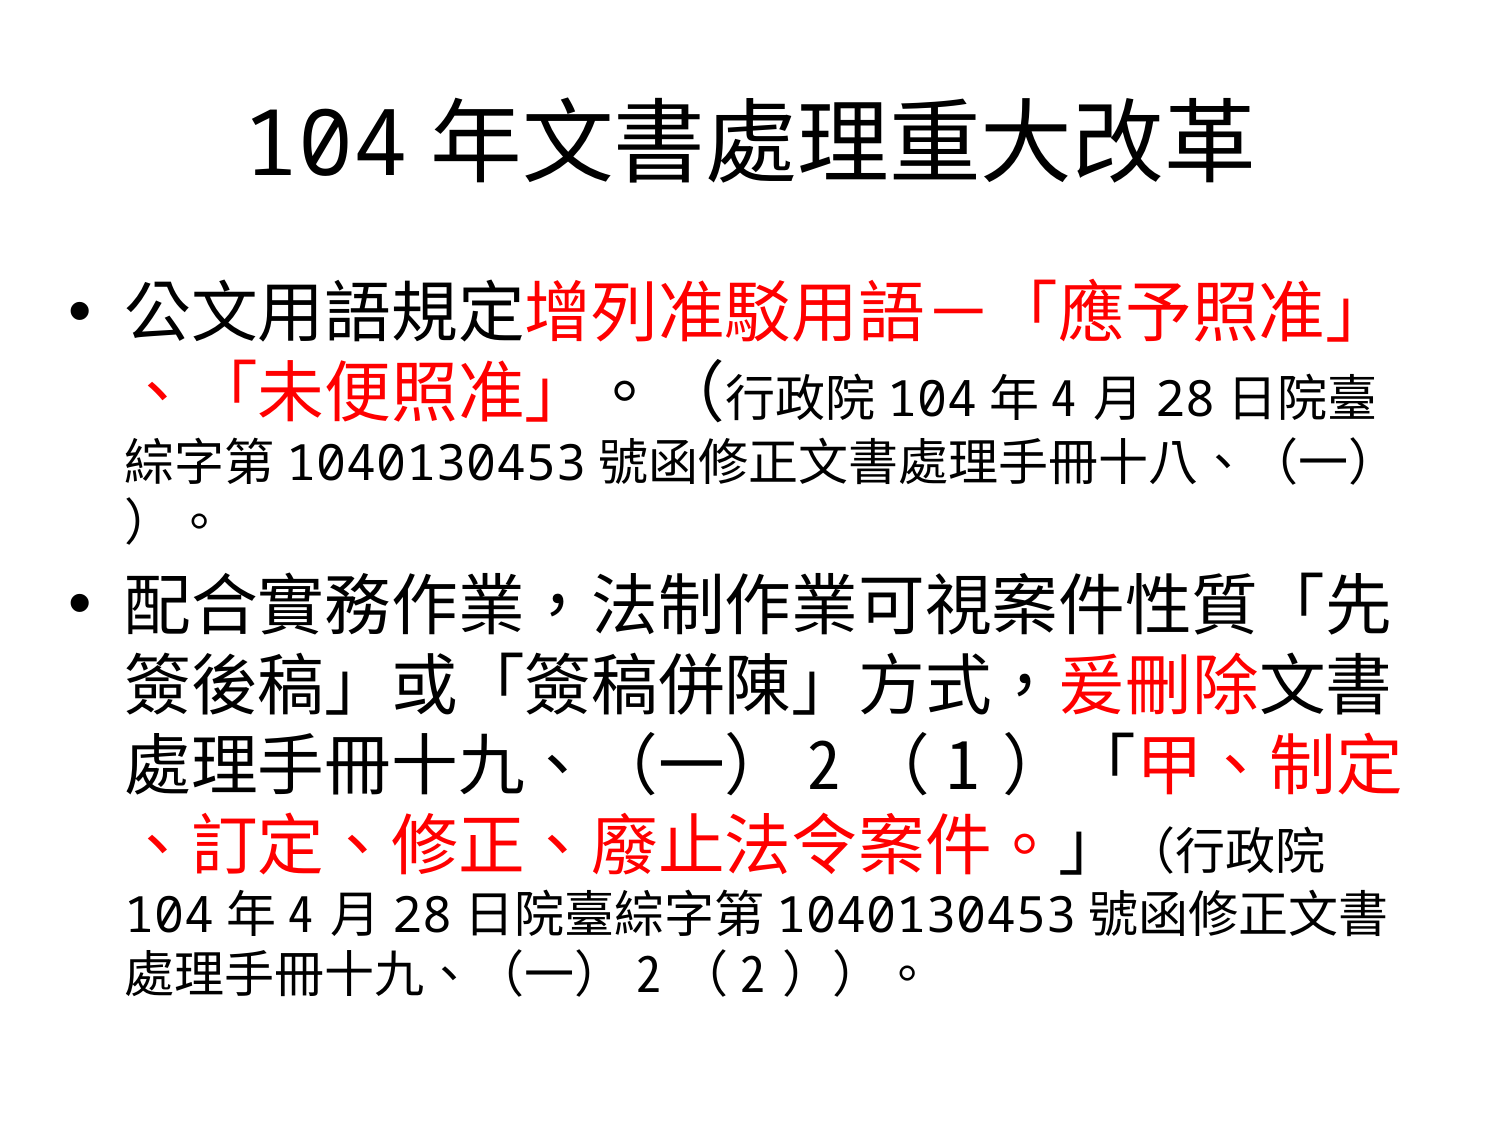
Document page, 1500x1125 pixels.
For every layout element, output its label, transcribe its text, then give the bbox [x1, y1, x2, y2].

list 公文用語規定增列准駁用語－「應予照准」、「未便照准」。（行政院104年4月28日院臺綜字第1040130453號函修正文書處理手冊十八、（一））。 配合實務作業，法制作業可視案件性質「先簽後稿」或「簽稿併陳」方式，爰刪除文書處理手冊十九、（一）2（1）「甲、制定、訂定、修正、廢止法令案件。」（行政院104年4月28日院臺綜字第1040130453號函修正文書處理手冊十九、（一）2（2））。 [53, 262, 1436, 1035]
title 104年文書處理重大改革 [75, 45, 1426, 233]
